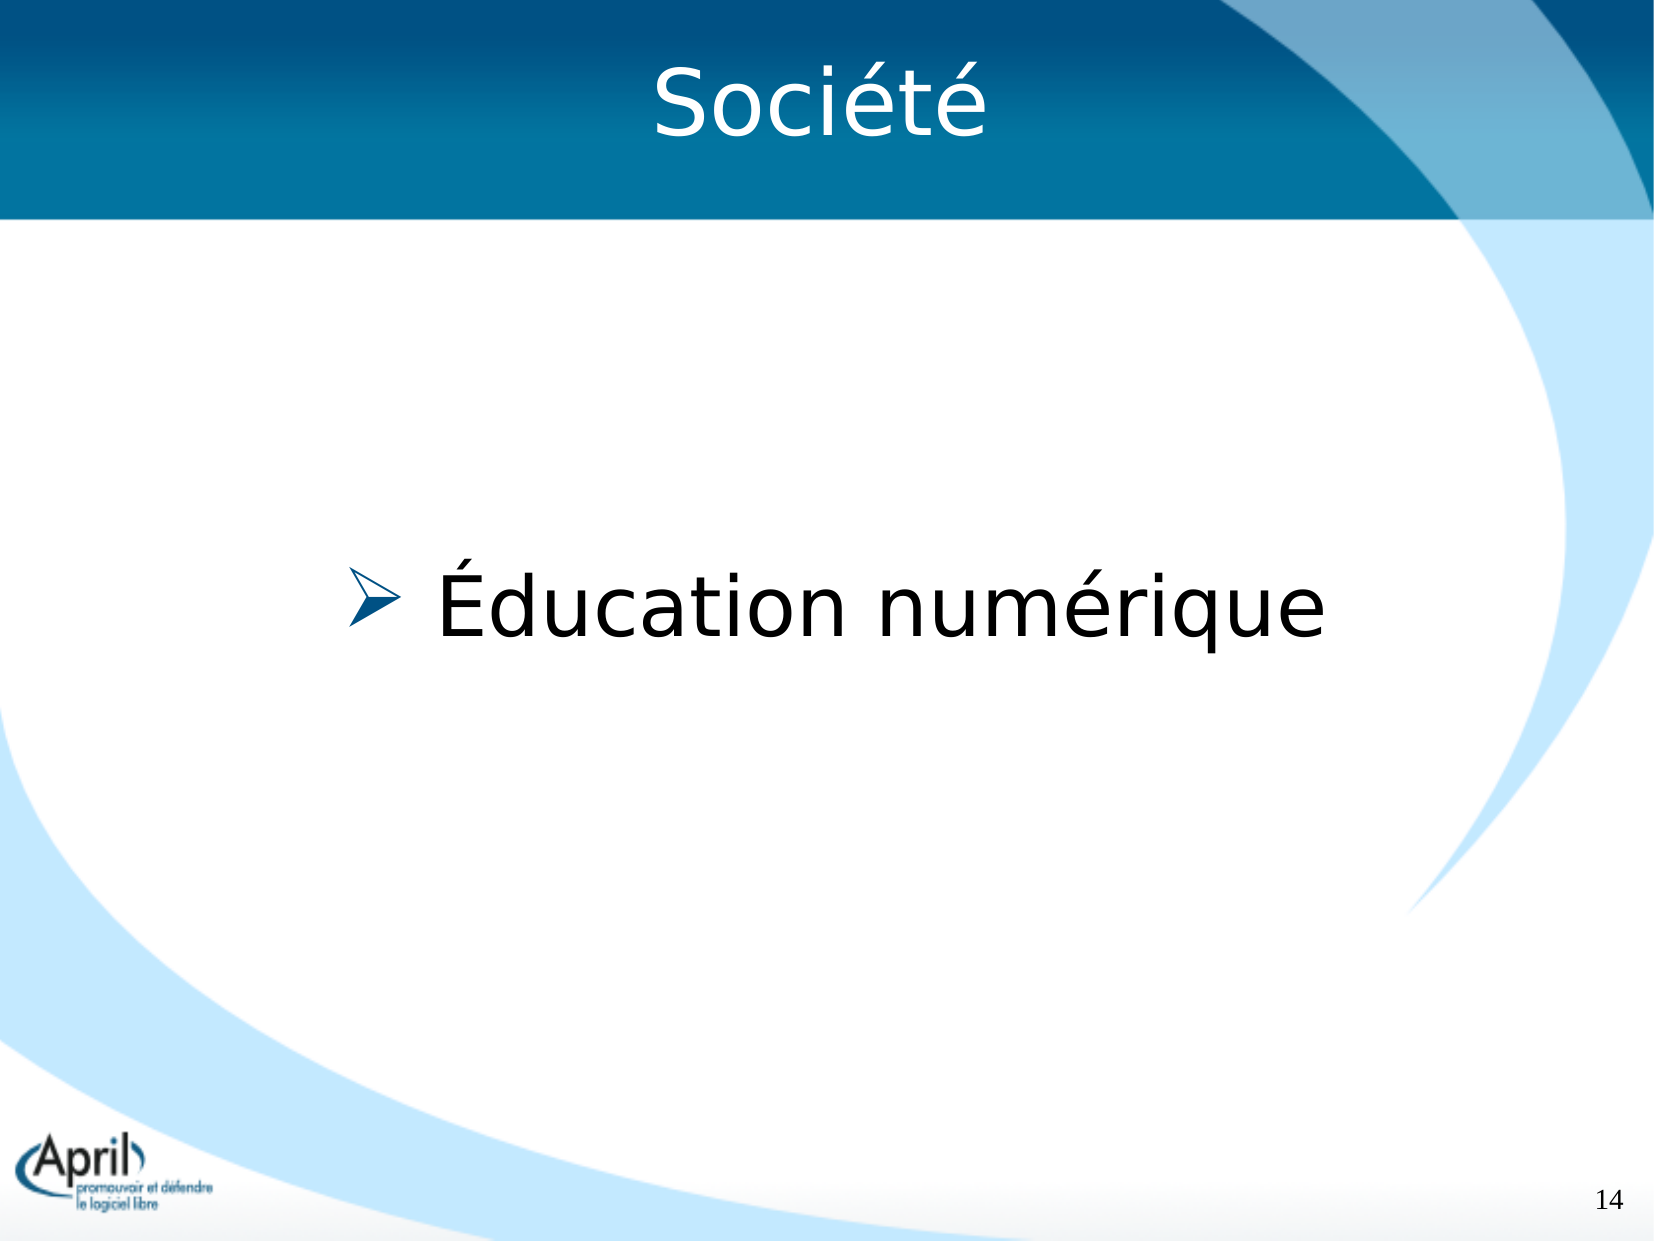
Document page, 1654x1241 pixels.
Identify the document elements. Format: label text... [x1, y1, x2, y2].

list Éducation numérique [82, 437, 1571, 1029]
picture [0, 0, 1654, 1241]
title Société [76, 7, 1565, 200]
